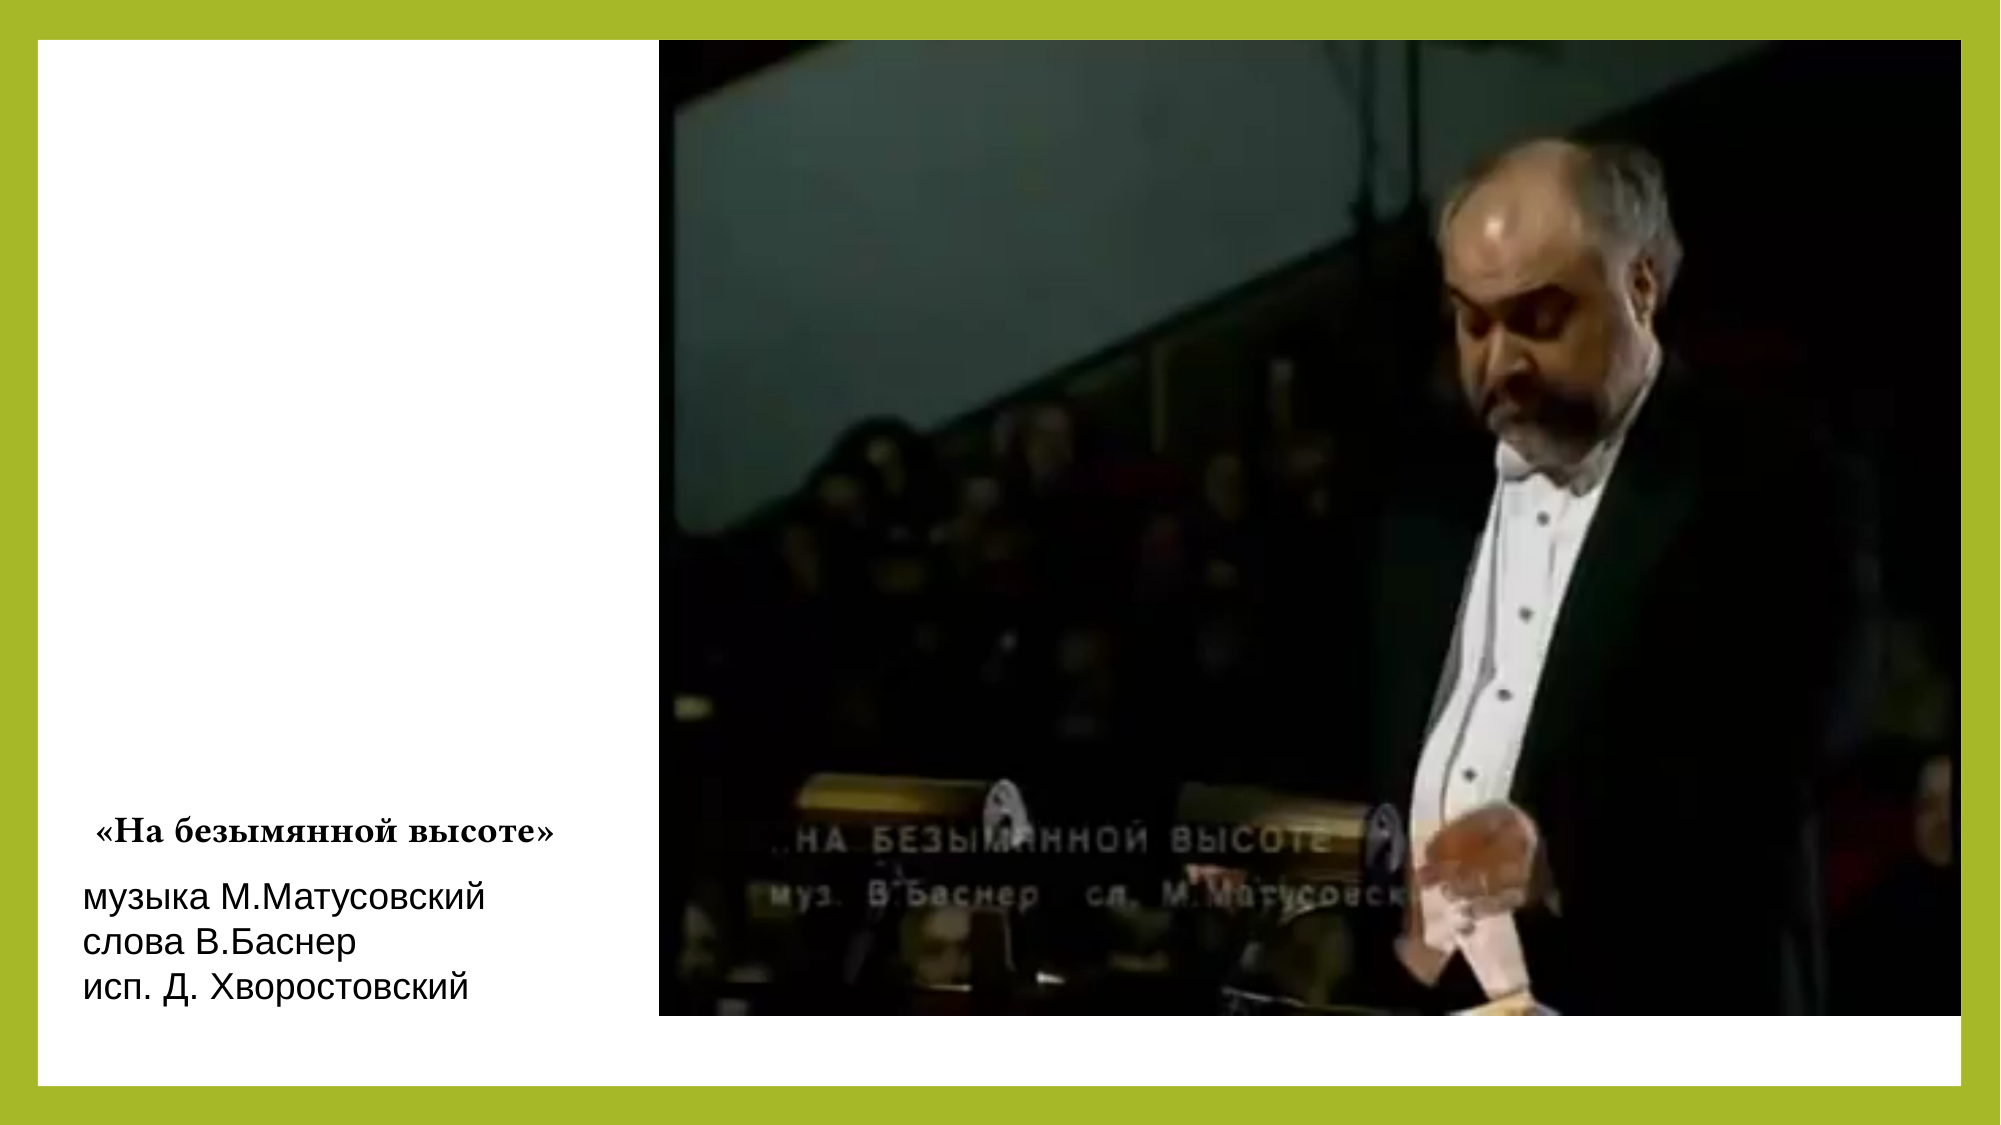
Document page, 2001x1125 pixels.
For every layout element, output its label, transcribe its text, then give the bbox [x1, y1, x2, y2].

text_box музыка М.Матусовский слова В.Баснер исп. Д. Хворостовский [67, 864, 583, 1015]
picture [659, 40, 1961, 1016]
text_box «На безымянной высоте» [79, 797, 572, 857]
